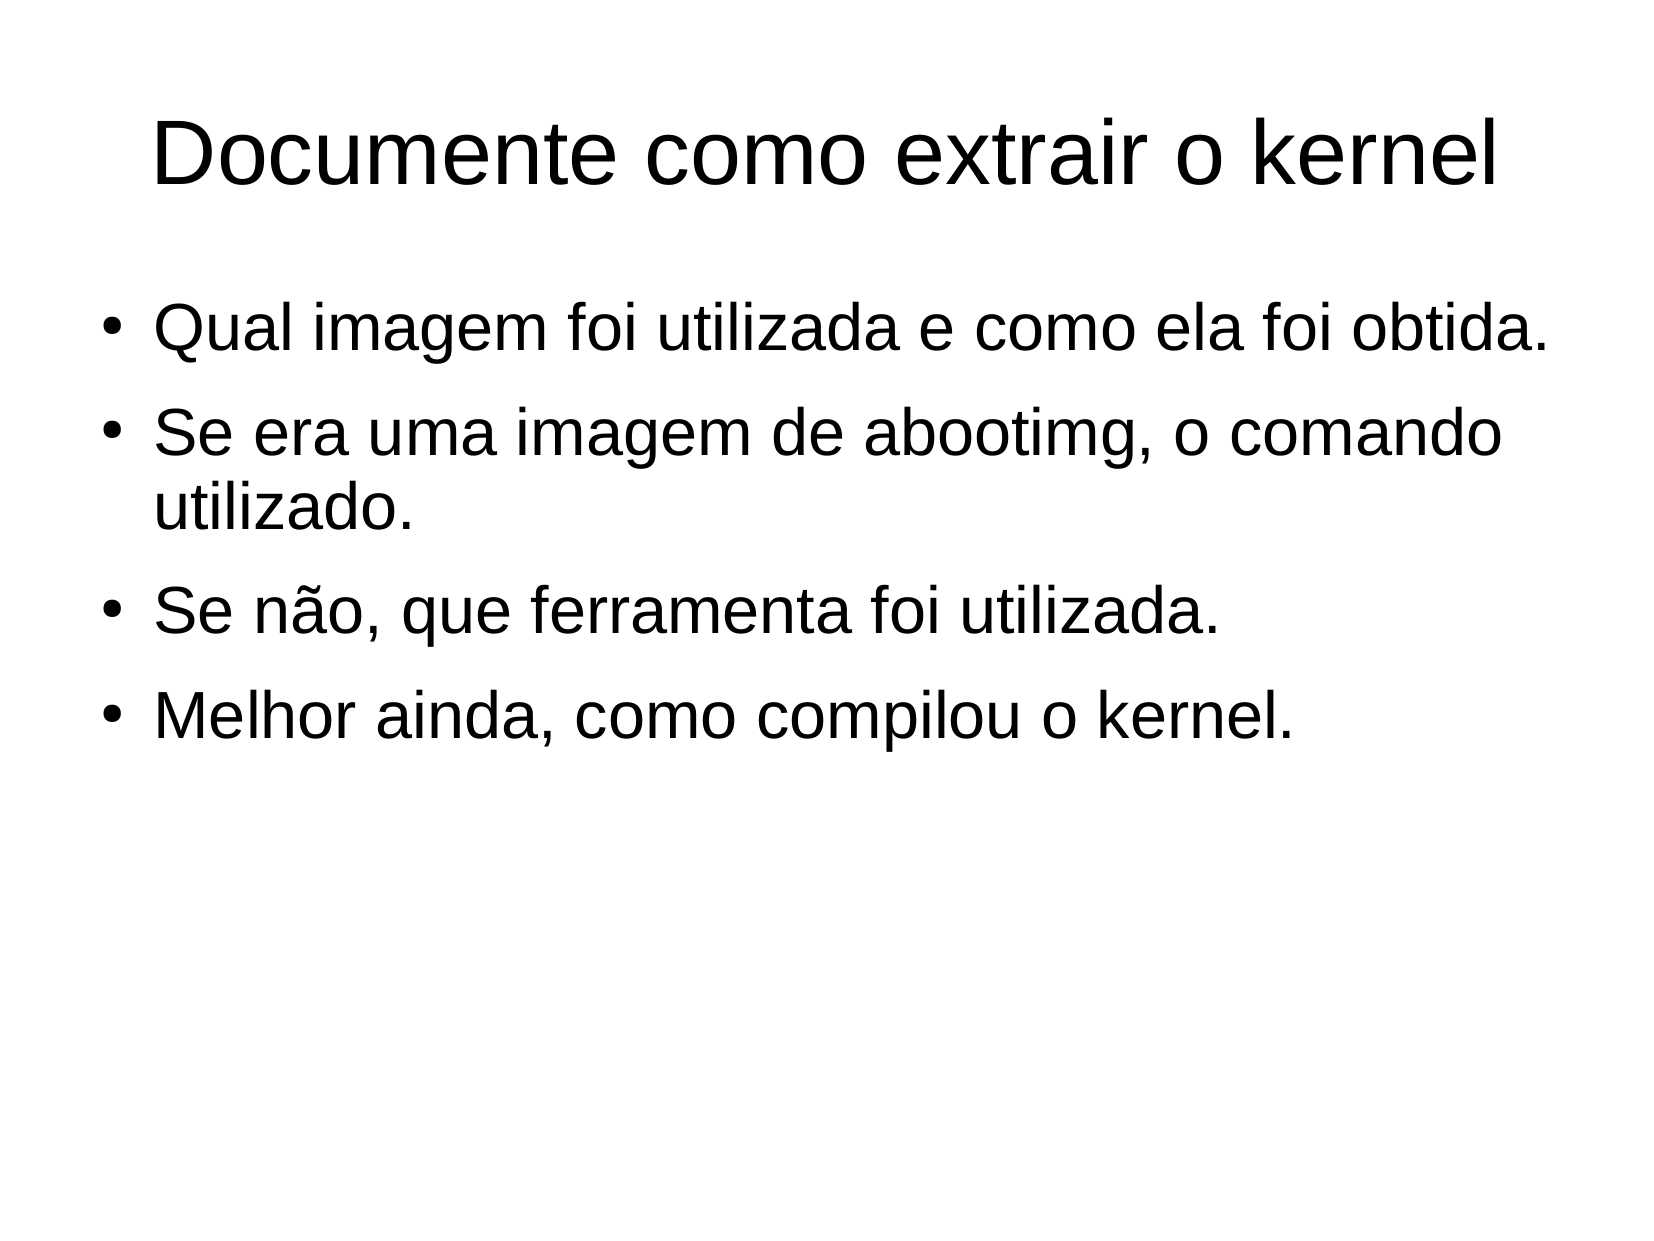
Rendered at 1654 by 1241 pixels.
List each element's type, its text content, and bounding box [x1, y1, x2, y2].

title Documente como extrair o kernel [82, 49, 1571, 257]
list Qual imagem foi utilizada e como ela foi obtida. Se era uma imagem de abootimg, o comando utilizado. Se não, que ferramenta foi utilizada. Melhor ainda, como compilou o kernel. [82, 290, 1571, 1010]
